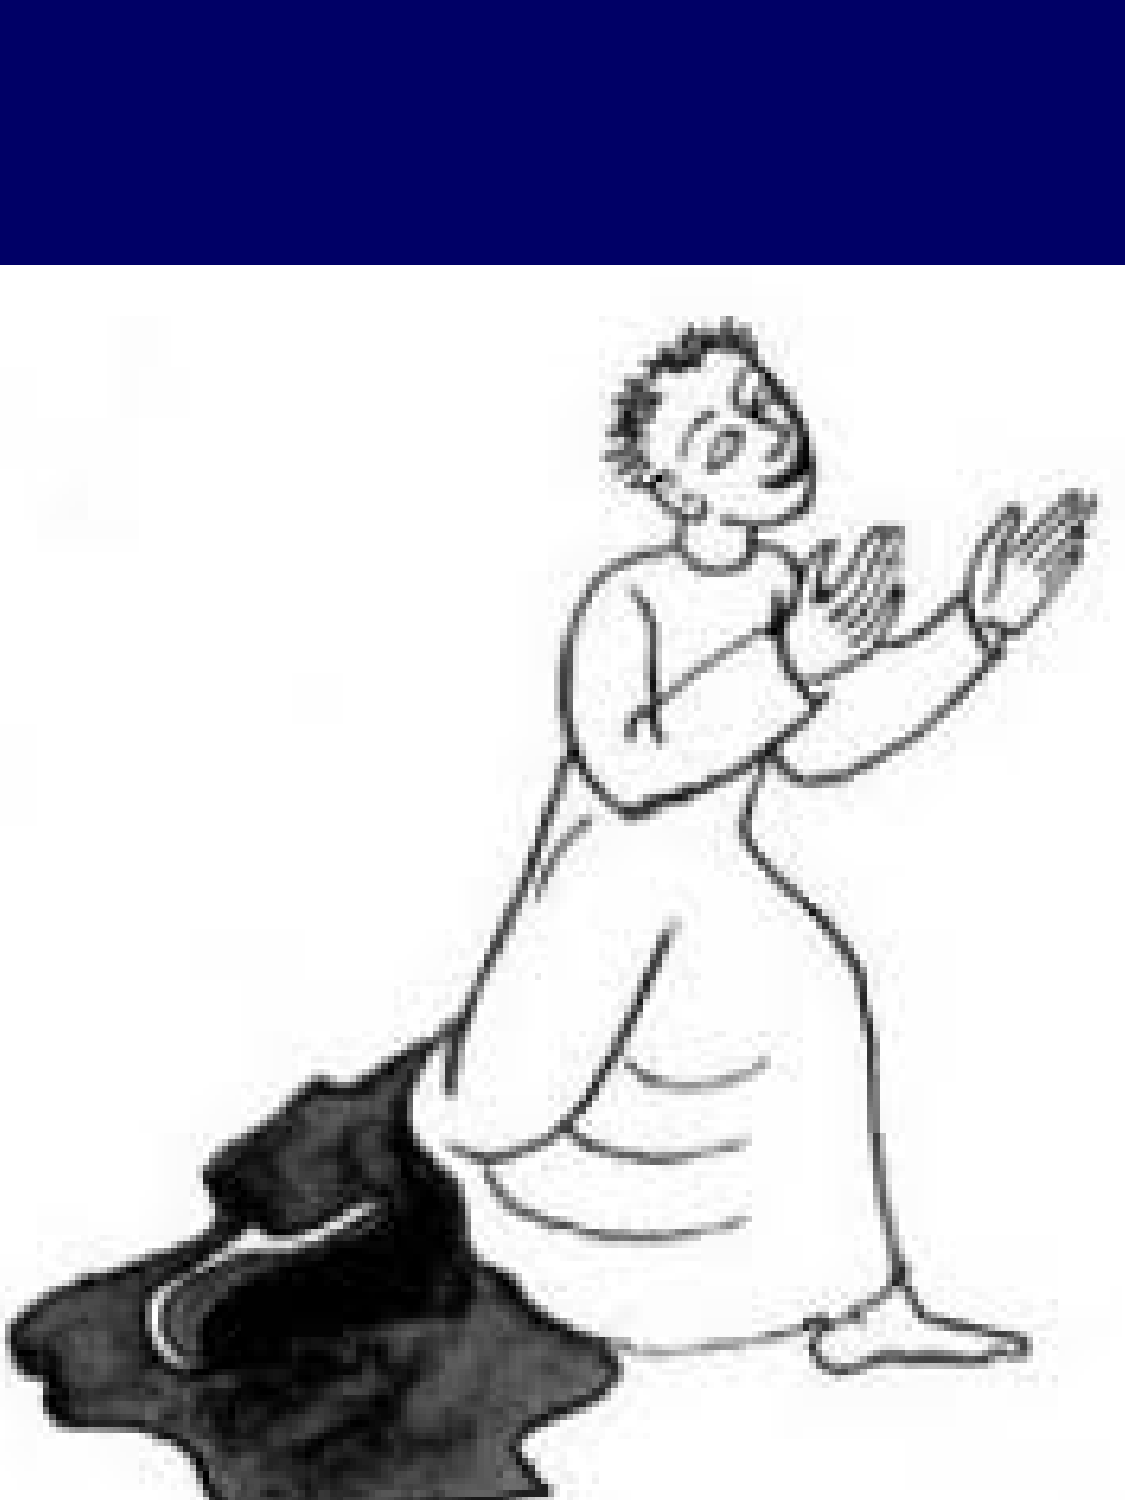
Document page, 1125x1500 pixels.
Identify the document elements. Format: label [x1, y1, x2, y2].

picture [0, 265, 1125, 1500]
